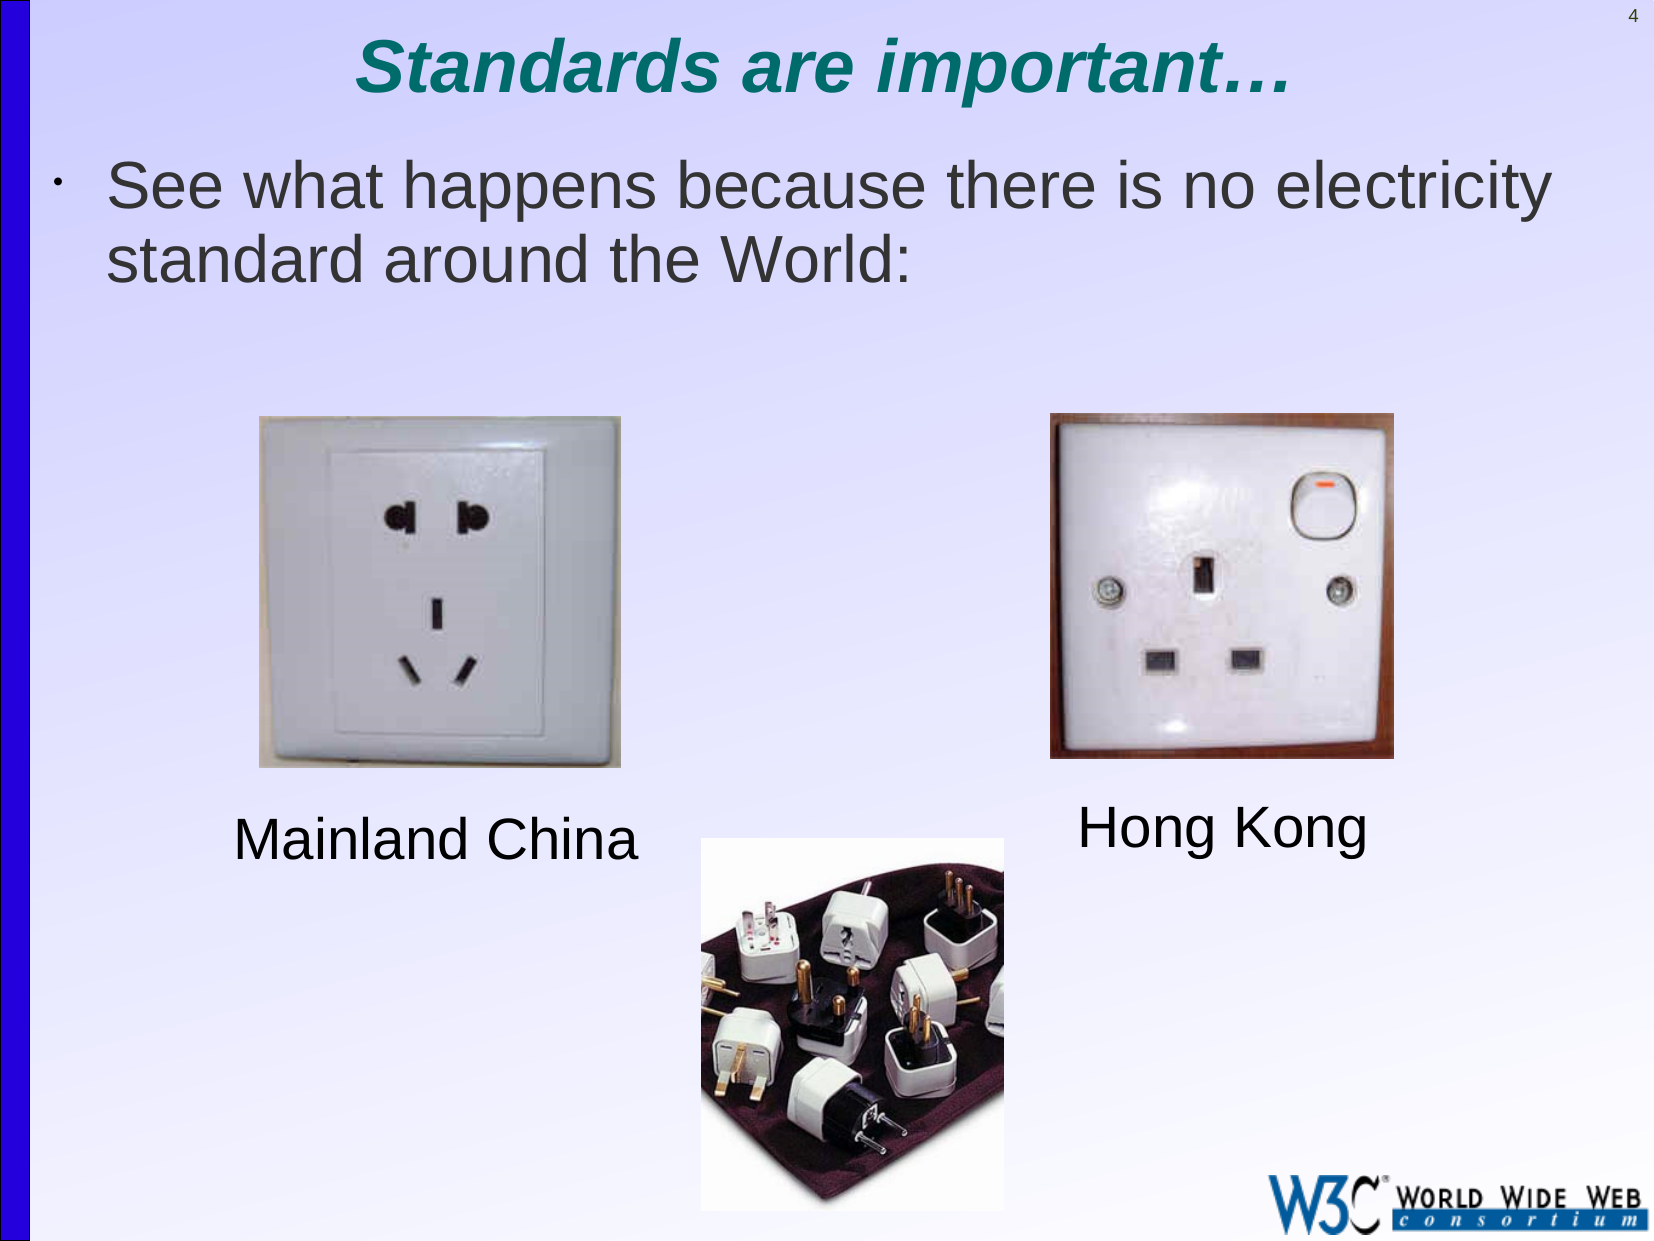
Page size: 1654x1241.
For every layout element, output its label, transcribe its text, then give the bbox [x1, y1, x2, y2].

title Standards are important… [0, 13, 1654, 117]
text_box Hong Kong [1062, 791, 1388, 867]
picture [259, 416, 621, 768]
picture [1263, 1175, 1654, 1235]
list See what happens because there is no electricity standard around the World: [35, 147, 1618, 1119]
picture [1050, 413, 1394, 759]
picture [701, 838, 1004, 1211]
text_box Mainland China [218, 803, 662, 879]
